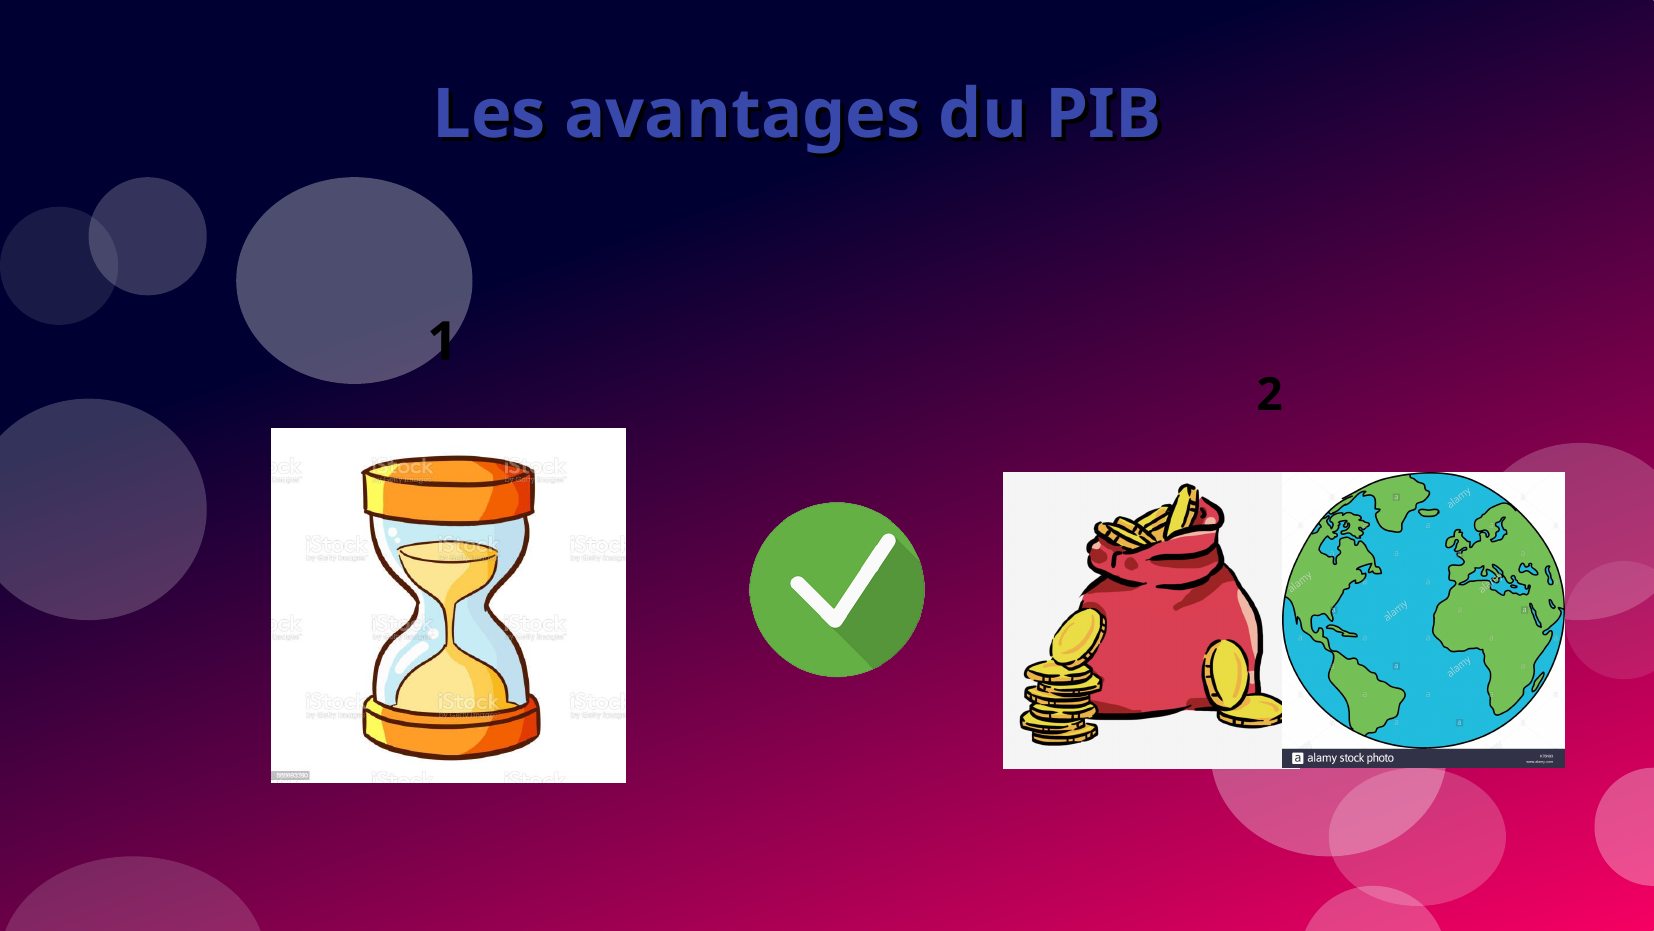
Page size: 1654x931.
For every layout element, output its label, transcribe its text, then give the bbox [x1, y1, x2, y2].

picture [708, 472, 961, 713]
text_box 1 [265, 295, 621, 372]
picture [271, 428, 626, 783]
text_box 2 [1033, 354, 1506, 422]
title Les avantages du PIB [59, 29, 1536, 192]
picture [1003, 472, 1565, 769]
